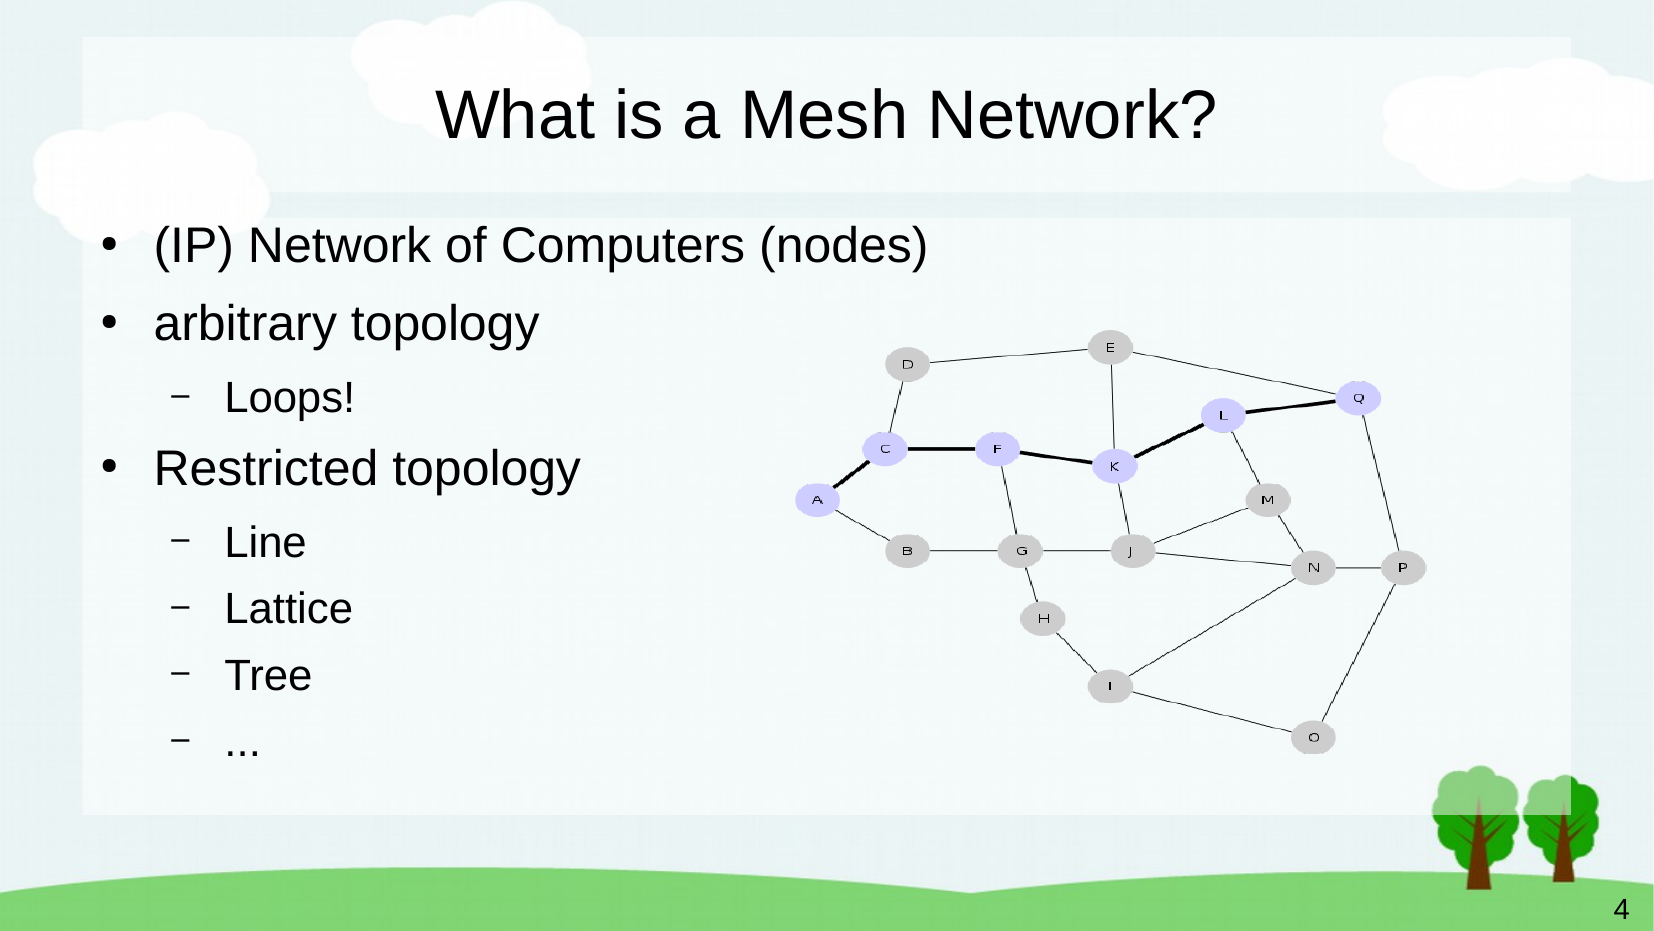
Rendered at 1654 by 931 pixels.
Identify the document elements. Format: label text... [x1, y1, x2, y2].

picture [0, 0, 1654, 931]
list (IP) Network of Computers (nodes) arbitrary topology Loops! Restricted topology Line Lattice Tree ... [82, 217, 1571, 815]
title What is a Mesh Network? [82, 37, 1571, 193]
